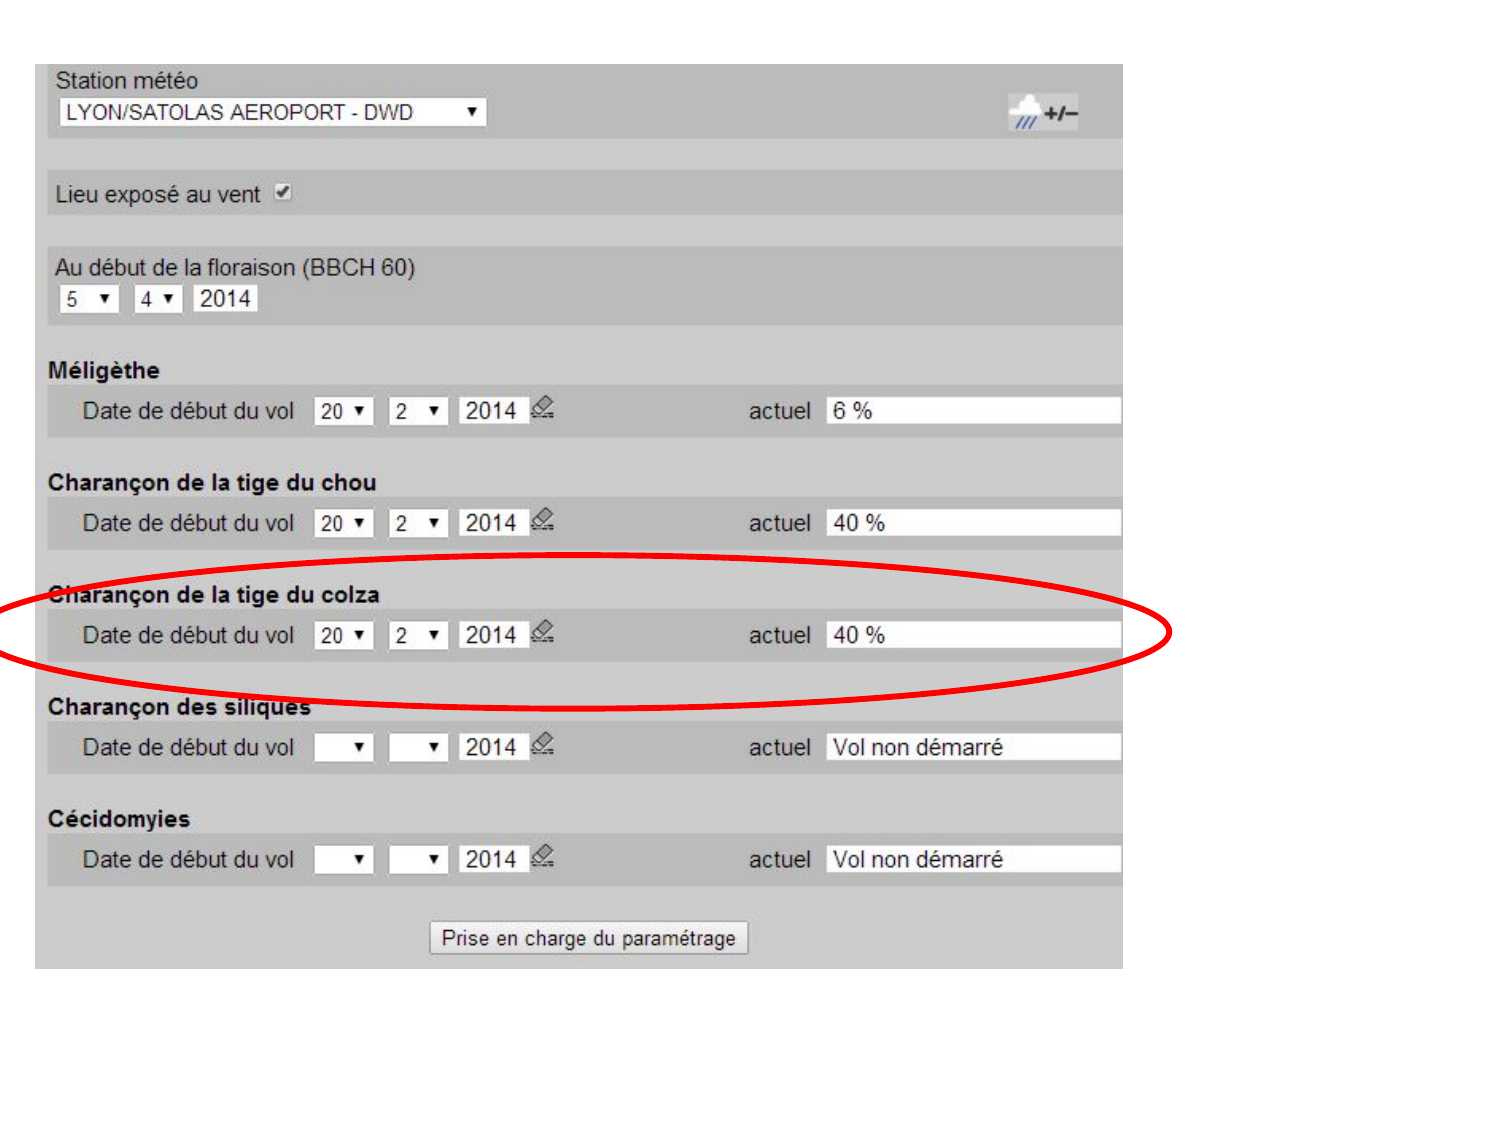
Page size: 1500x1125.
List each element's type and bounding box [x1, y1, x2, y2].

picture [35, 559, 1123, 705]
picture [35, 665, 1123, 969]
picture [35, 64, 1123, 598]
